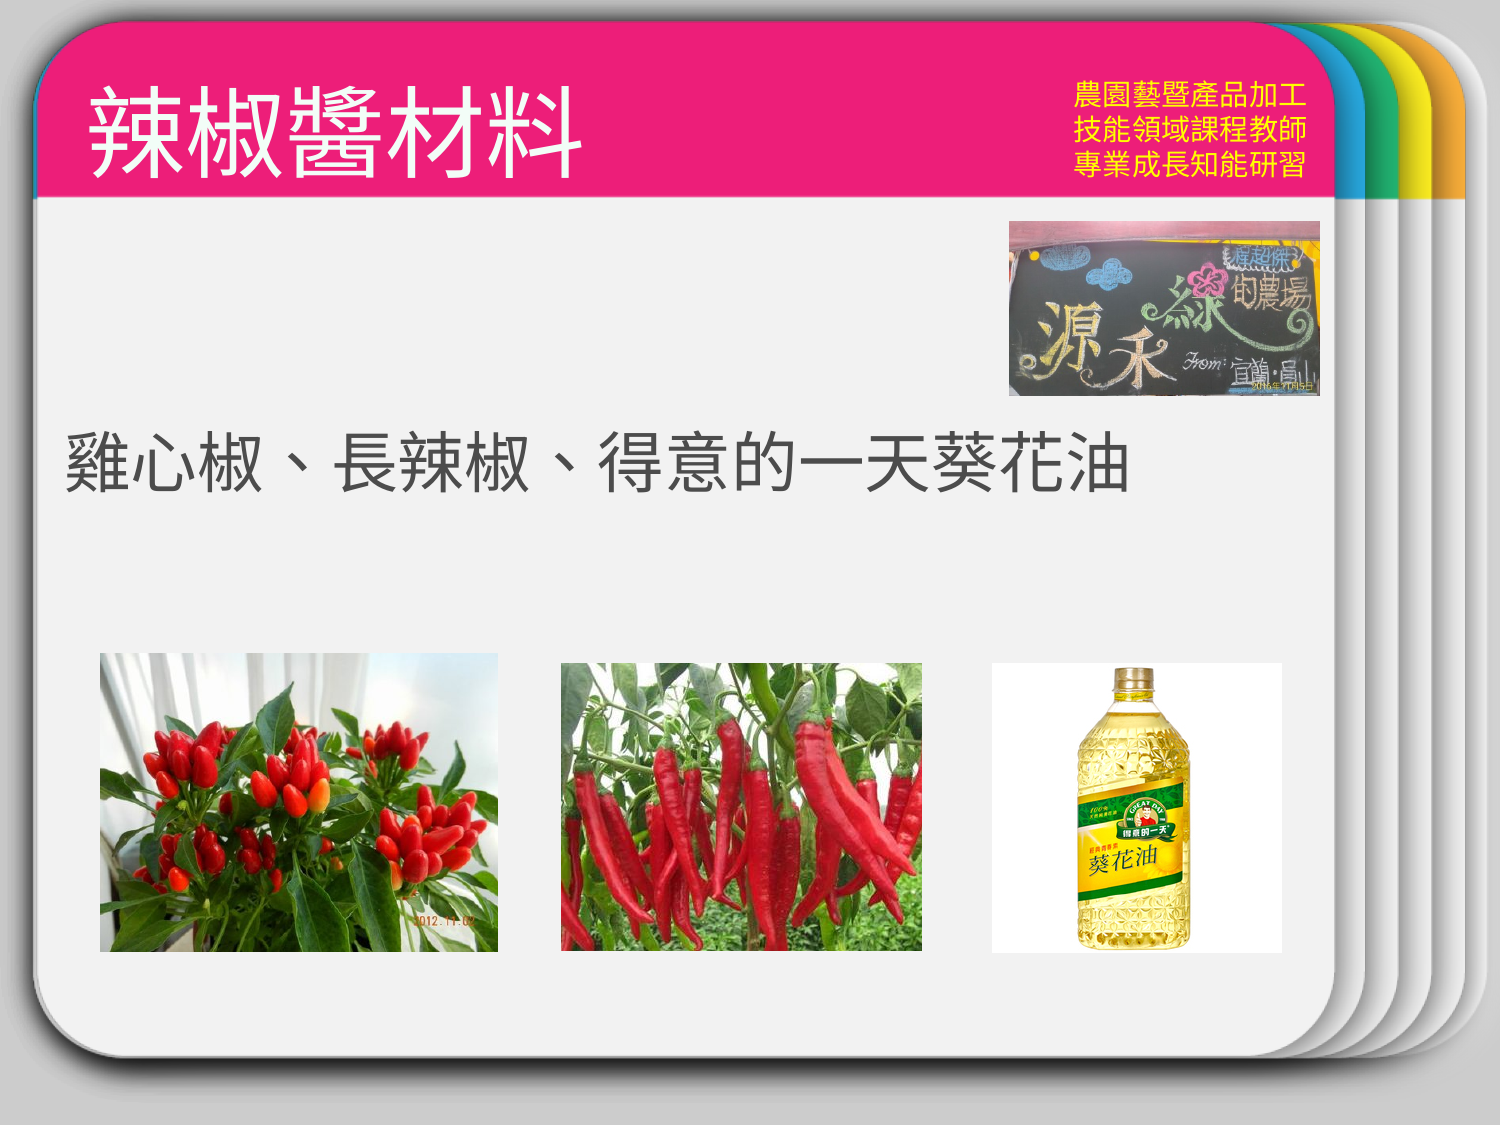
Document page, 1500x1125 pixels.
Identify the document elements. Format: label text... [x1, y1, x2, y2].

text_box 農園藝暨產品加工技能領域課程教師專業成長知能研習 [1058, 68, 1344, 190]
picture [0, 0, 1500, 1125]
text_box 辣椒醬材料 [70, 62, 1010, 199]
text_box 雞心椒、長辣椒、得意的一天葵花油 [49, 413, 1400, 581]
